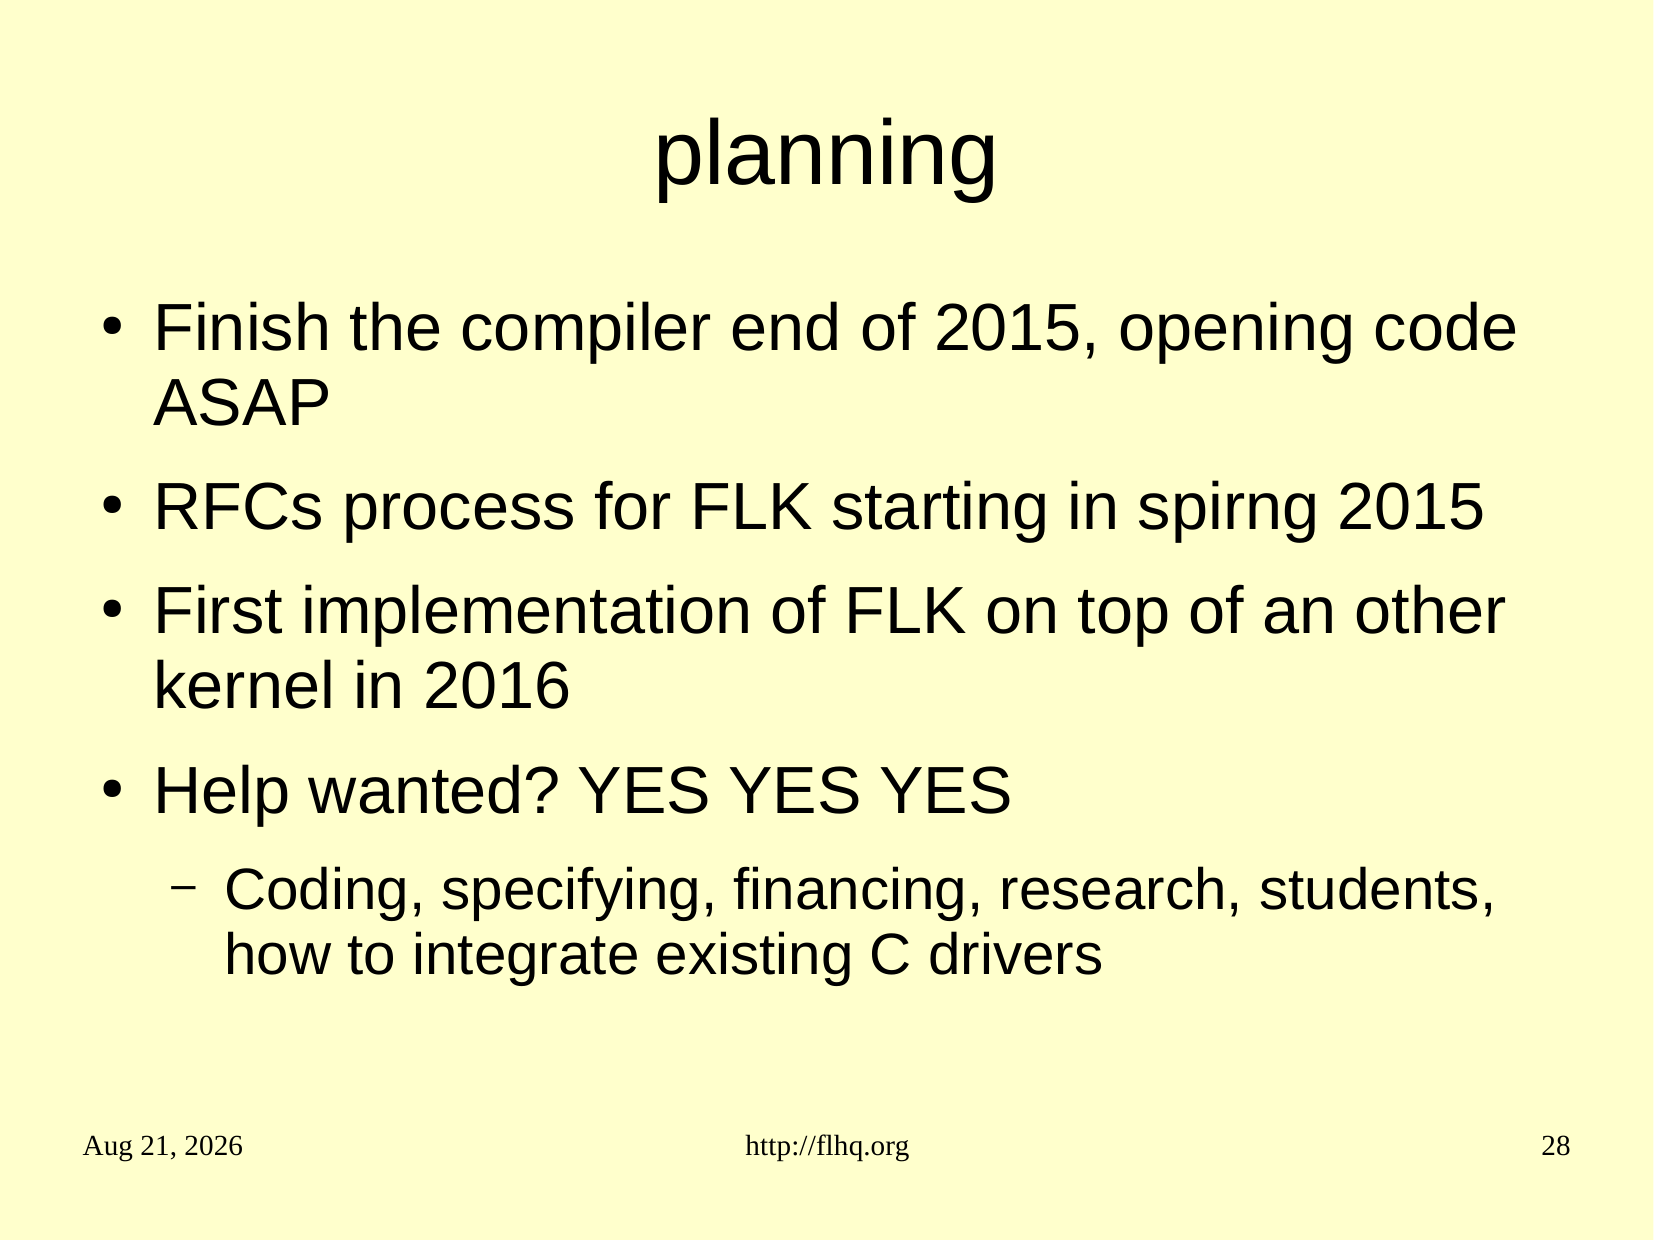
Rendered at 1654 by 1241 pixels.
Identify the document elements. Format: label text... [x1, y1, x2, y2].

list Finish the compiler end of 2015, opening code ASAP RFCs process for FLK starting in spirng 2015 First implementation of FLK on top of an other kernel in 2016 Help wanted? YES YES YES Coding, specifying, financing, research, students, how to integrate existing C drivers [82, 290, 1571, 1010]
title planning [82, 49, 1571, 257]
